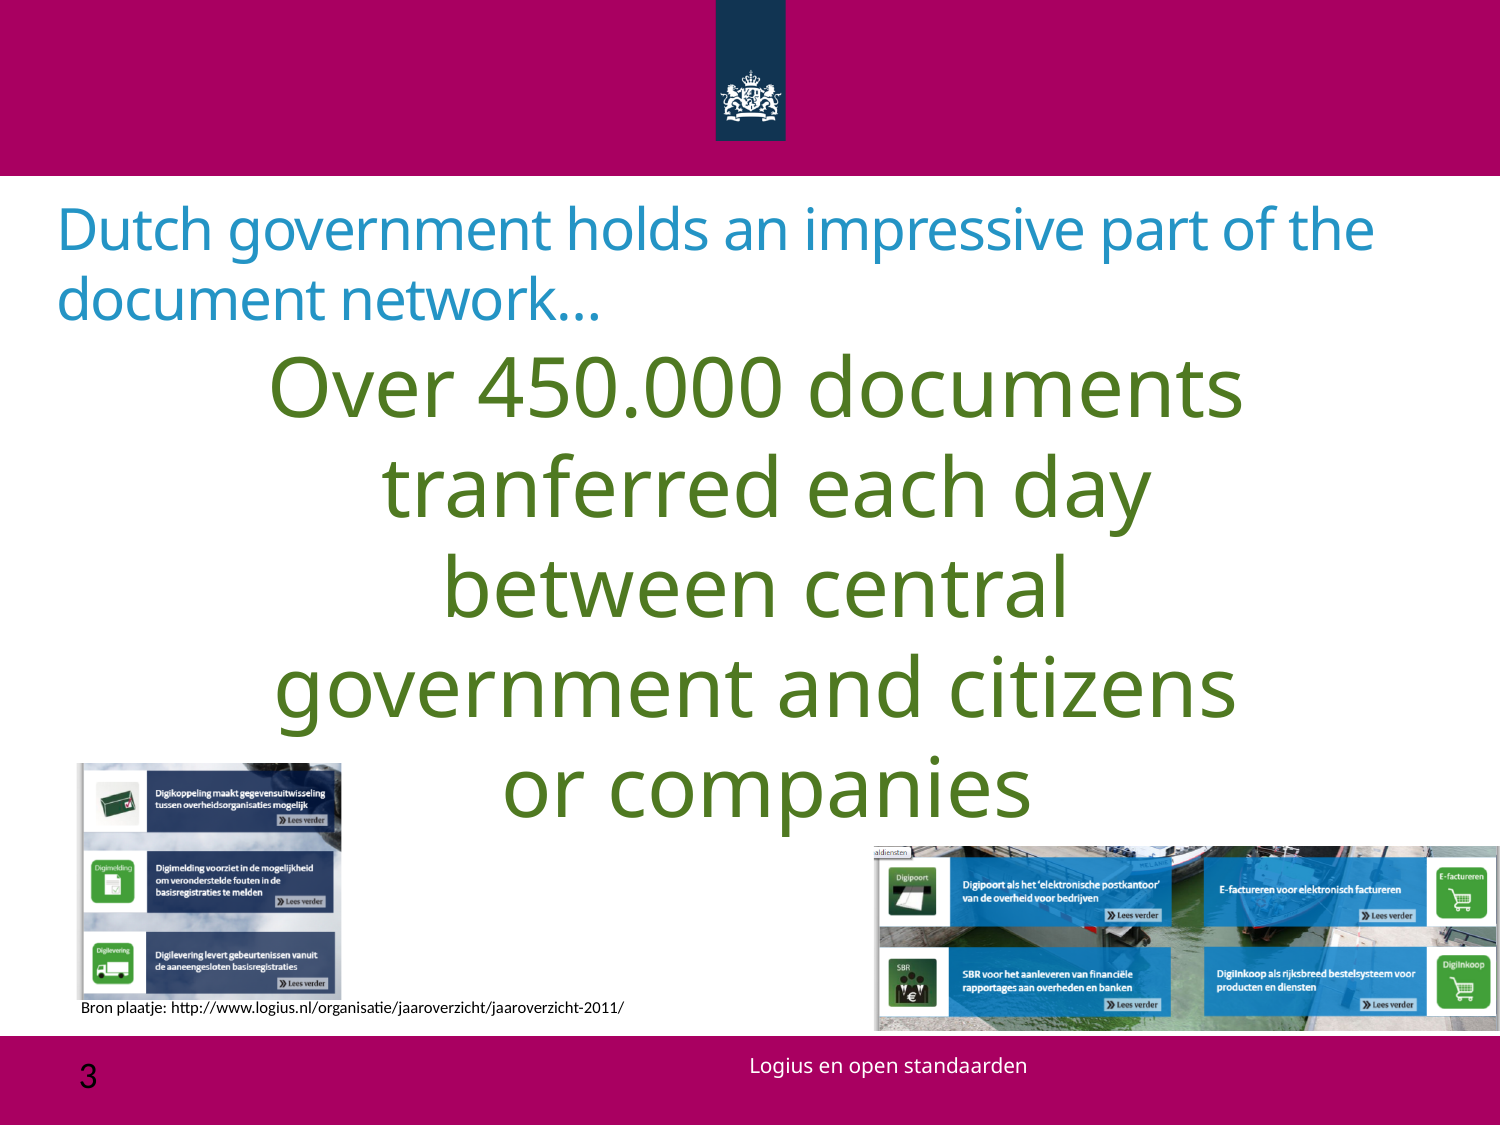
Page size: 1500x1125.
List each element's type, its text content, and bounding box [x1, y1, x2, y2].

picture [0, 0, 1500, 141]
text_box Logius en open standaarden [734, 1044, 1418, 1092]
picture [873, 846, 1500, 1031]
title Dutch government holds an impressive part of the document network… [41, 184, 1412, 315]
picture [76, 763, 342, 1000]
text_box <getal> [63, 1043, 181, 1104]
text_box Bron plaatje: http://www.logius.nl/organisatie/jaaroverzicht/jaaroverzicht-2011/ [66, 988, 820, 1025]
text_box Over 450.000 documents tranferred each day between central government and citizens or companies [177, 326, 1336, 841]
